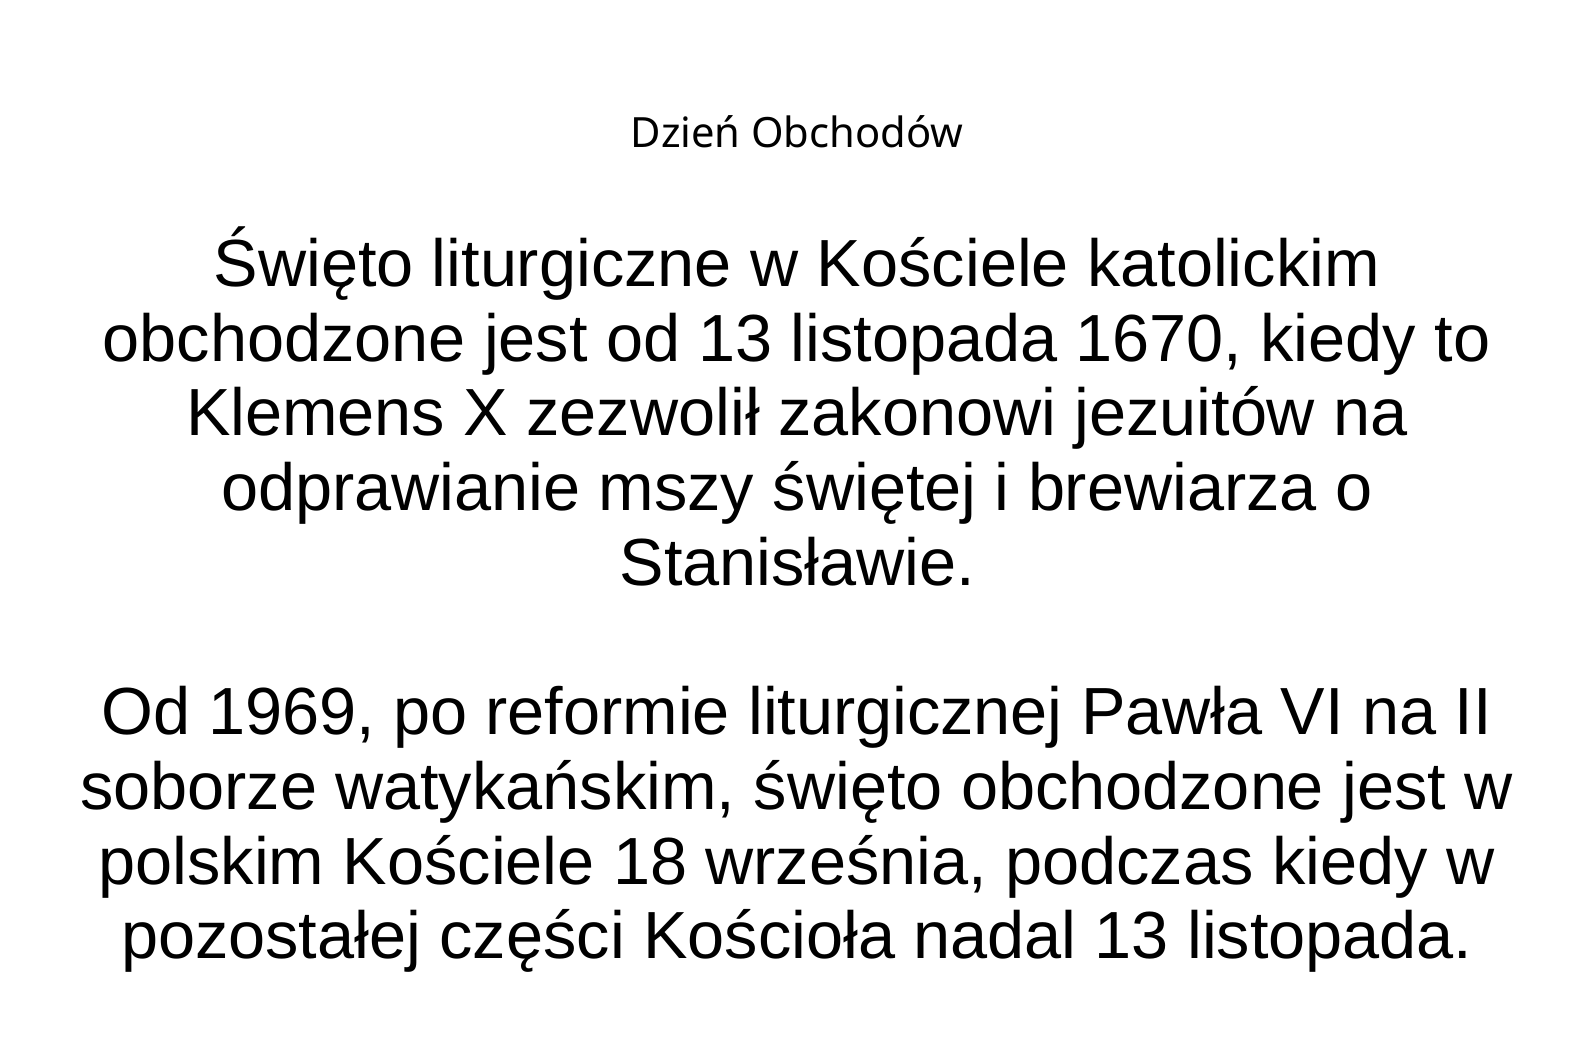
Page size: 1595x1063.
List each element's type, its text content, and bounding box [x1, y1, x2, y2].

title Dzień Obchodów [79, 42, 1515, 220]
subtitle Święto liturgiczne w Kościele katolickim obchodzone jest od 13 listopada 1670, kiedy to Klemens X zezwolił zakonowi jezuitów na odprawianie mszy świętej i brewiarza o Stanisławie. Od 1969, po reformie liturgicznej Pawła VI na II soborze watykańskim, święto obchodzone jest w polskim Kościele 18 września, podczas kiedy w pozostałej części Kościoła nadal 13 listopada. [79, 225, 1515, 974]
